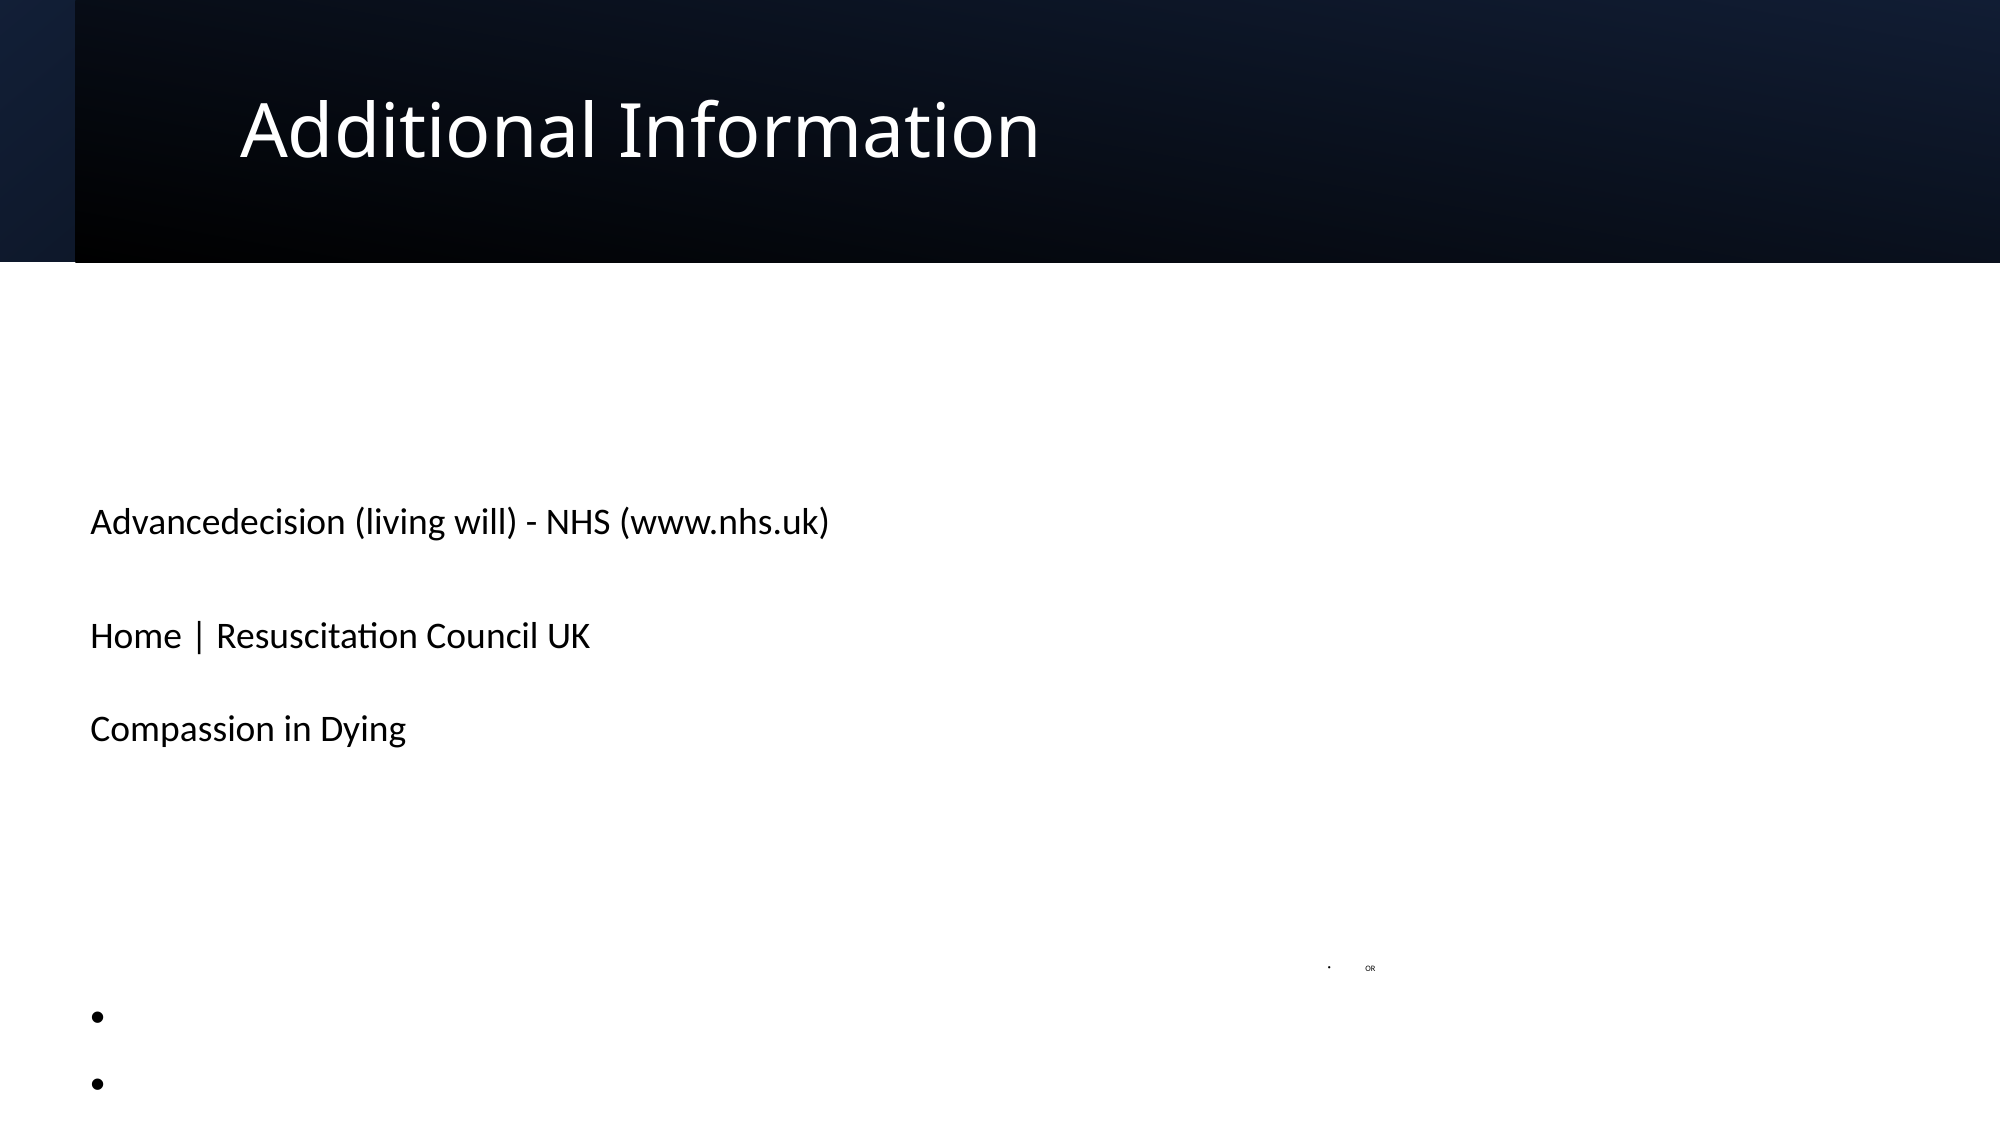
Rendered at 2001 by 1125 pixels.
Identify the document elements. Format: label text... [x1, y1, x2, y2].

list Advance decision (living will) - NHS (www.nhs.uk) Home | Resuscitation Council UK Compassion in Dying OR [75, 262, 1821, 985]
text_box [0, 0, 2000, 1125]
title Additional Information [225, 48, 1849, 218]
